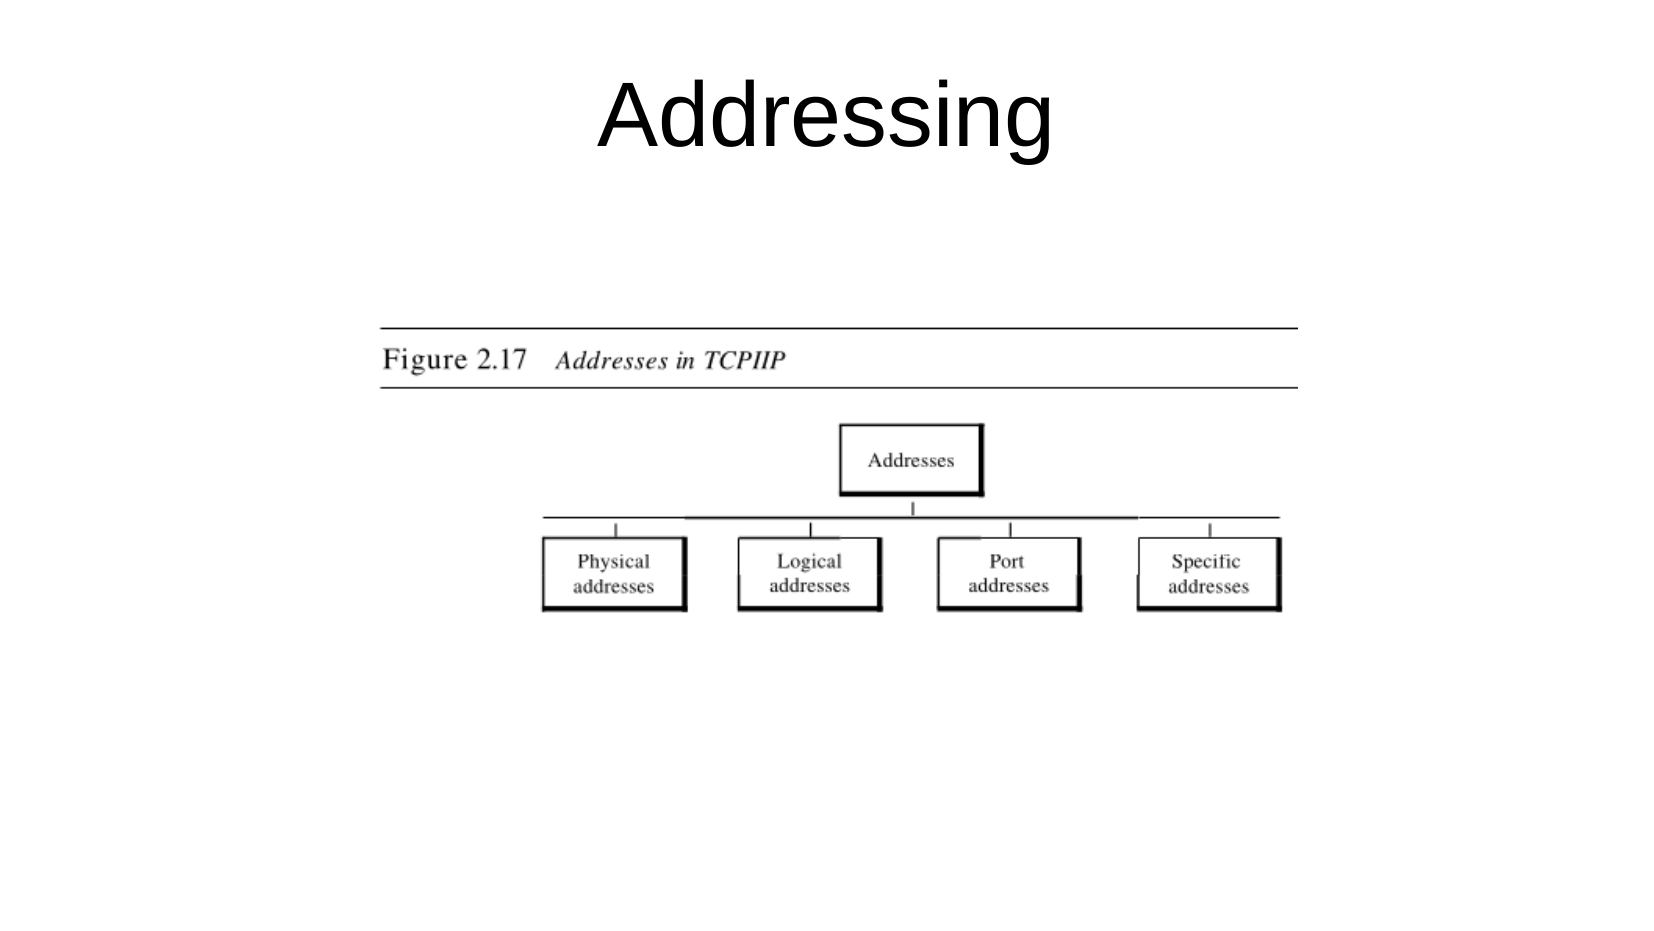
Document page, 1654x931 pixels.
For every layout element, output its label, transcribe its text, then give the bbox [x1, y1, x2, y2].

title Addressing [82, 37, 1571, 193]
picture [369, 317, 1298, 625]
